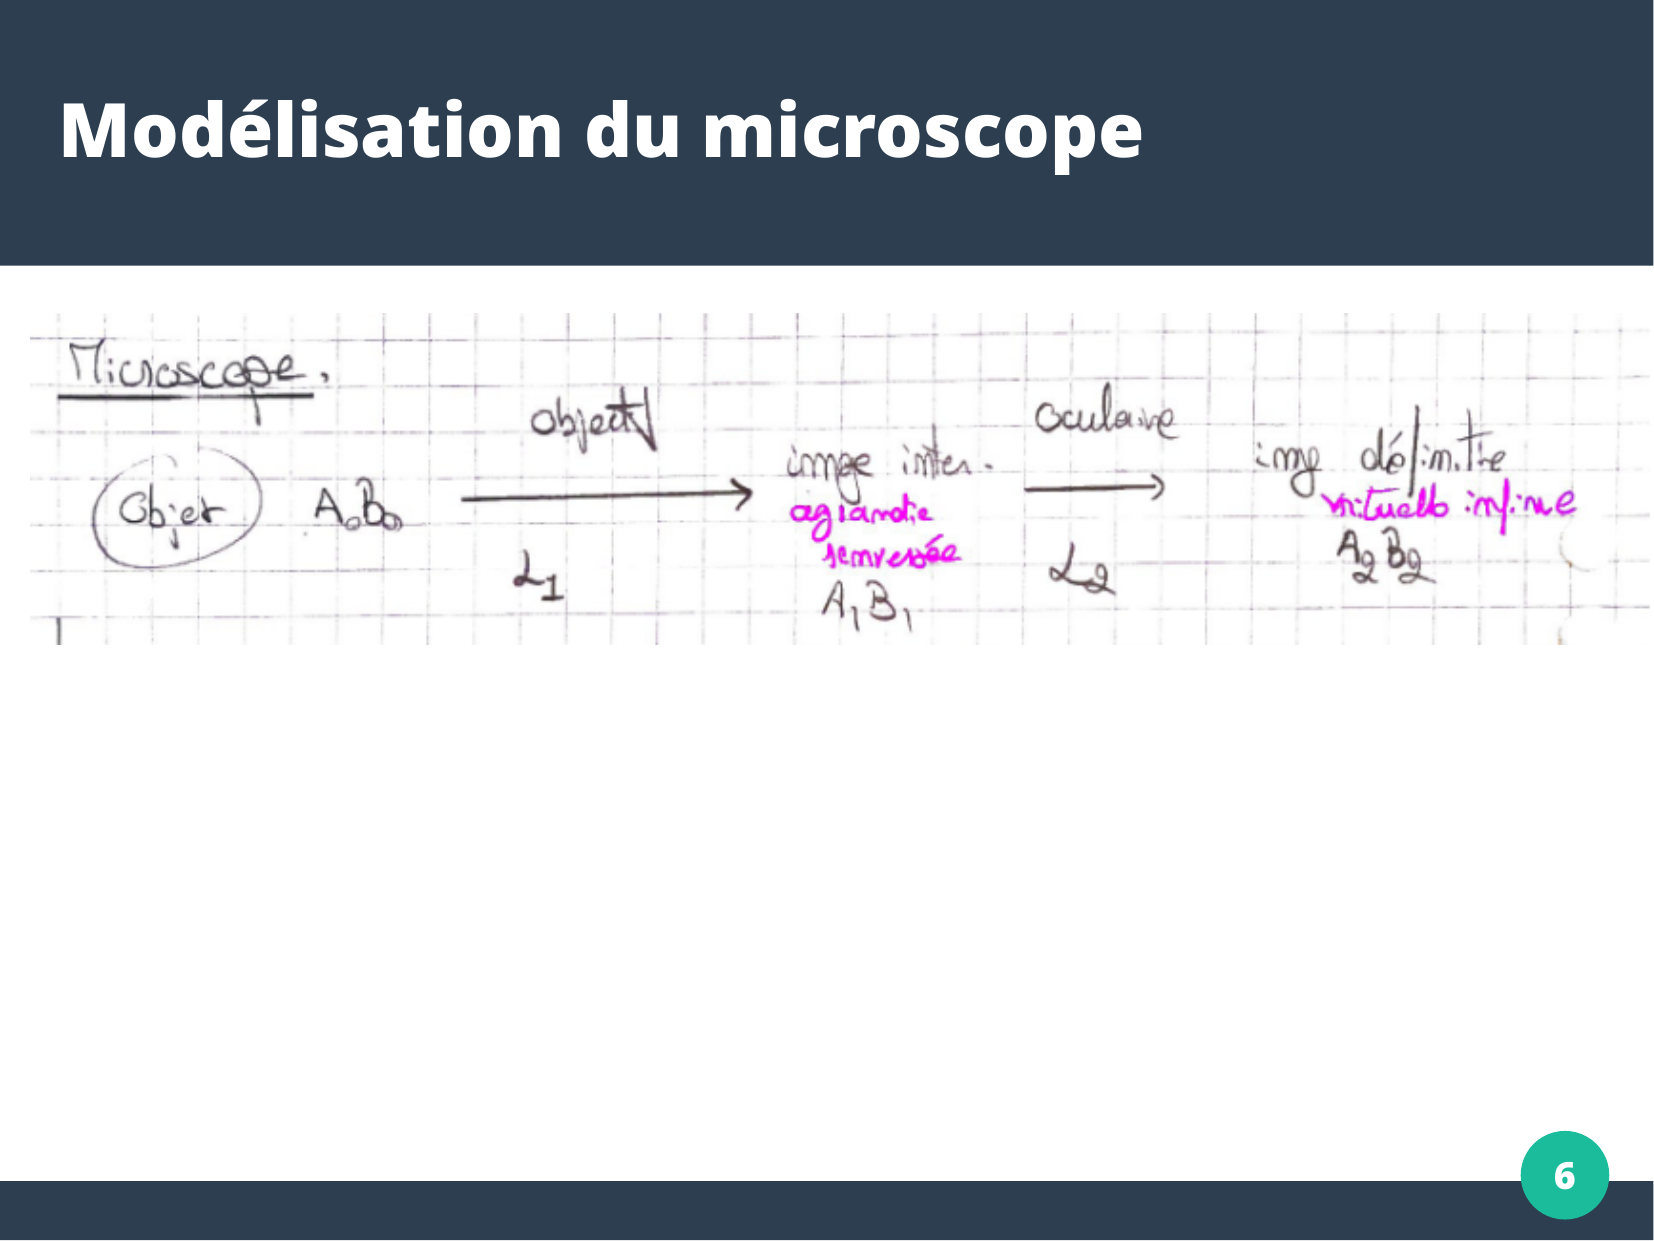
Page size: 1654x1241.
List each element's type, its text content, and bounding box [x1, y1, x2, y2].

title Modélisation du microscope [59, 49, 1595, 207]
picture [30, 313, 1654, 646]
